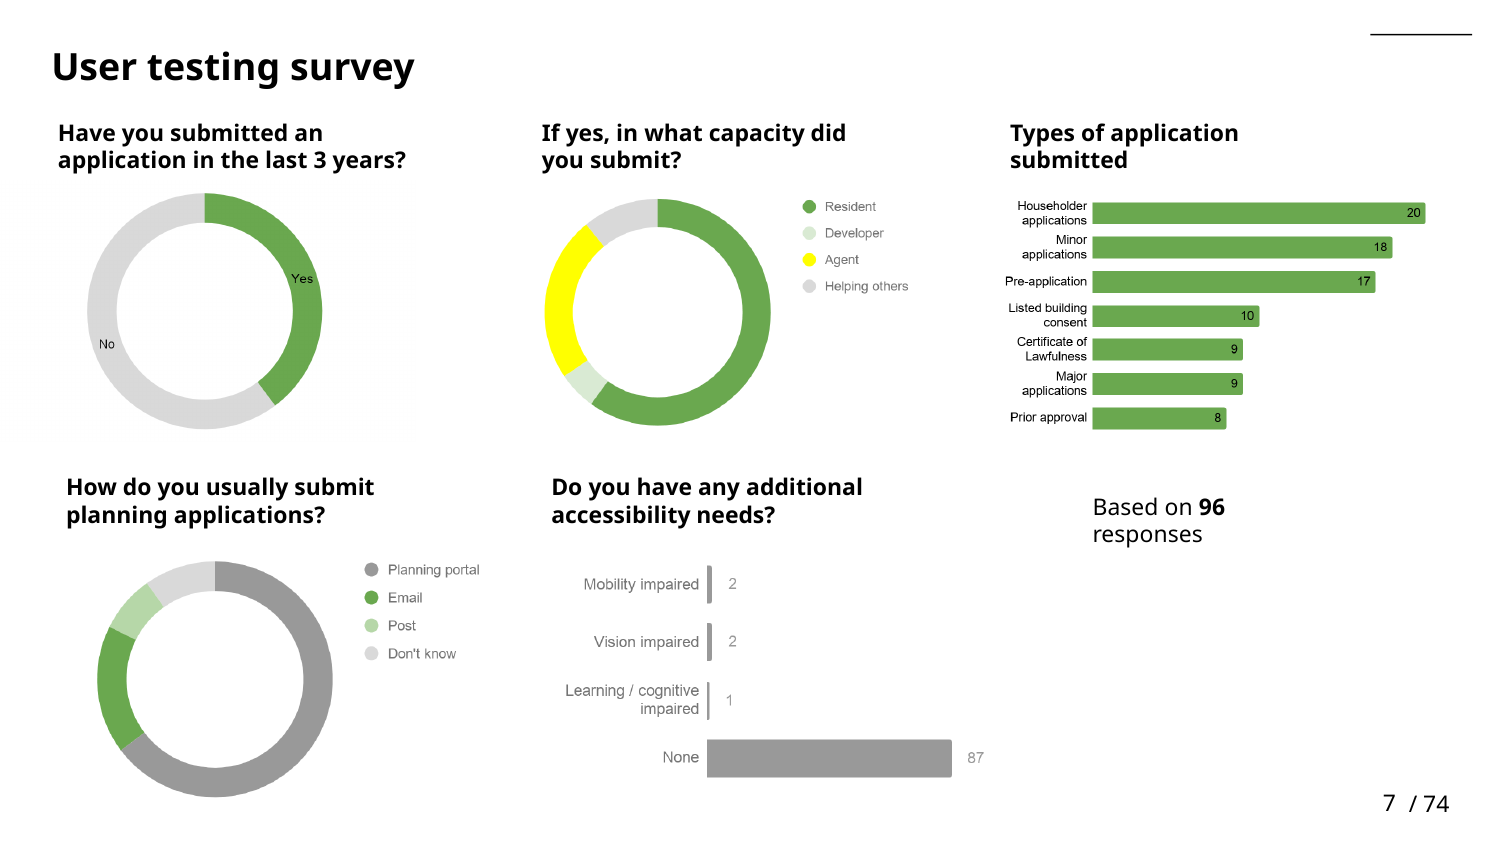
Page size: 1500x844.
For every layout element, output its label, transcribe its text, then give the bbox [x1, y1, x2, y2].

text_box Types of application submitted [995, 103, 1378, 176]
picture [988, 176, 1439, 455]
picture [68, 548, 492, 810]
picture [515, 186, 921, 438]
picture [546, 531, 995, 810]
text_box Have you submitted an application in the last 3 years? [42, 103, 426, 216]
slide_number <number> [1321, 773, 1412, 839]
text_box Based on 96 responses [1077, 477, 1350, 682]
text_box How do you usually submit planning applications? [51, 457, 434, 570]
text_box User testing survey [36, 27, 1180, 118]
text_box Do you have any additional accessibility needs? [536, 457, 898, 570]
picture [0, 180, 416, 442]
text_box If yes, in what capacity did you submit? [526, 103, 910, 186]
